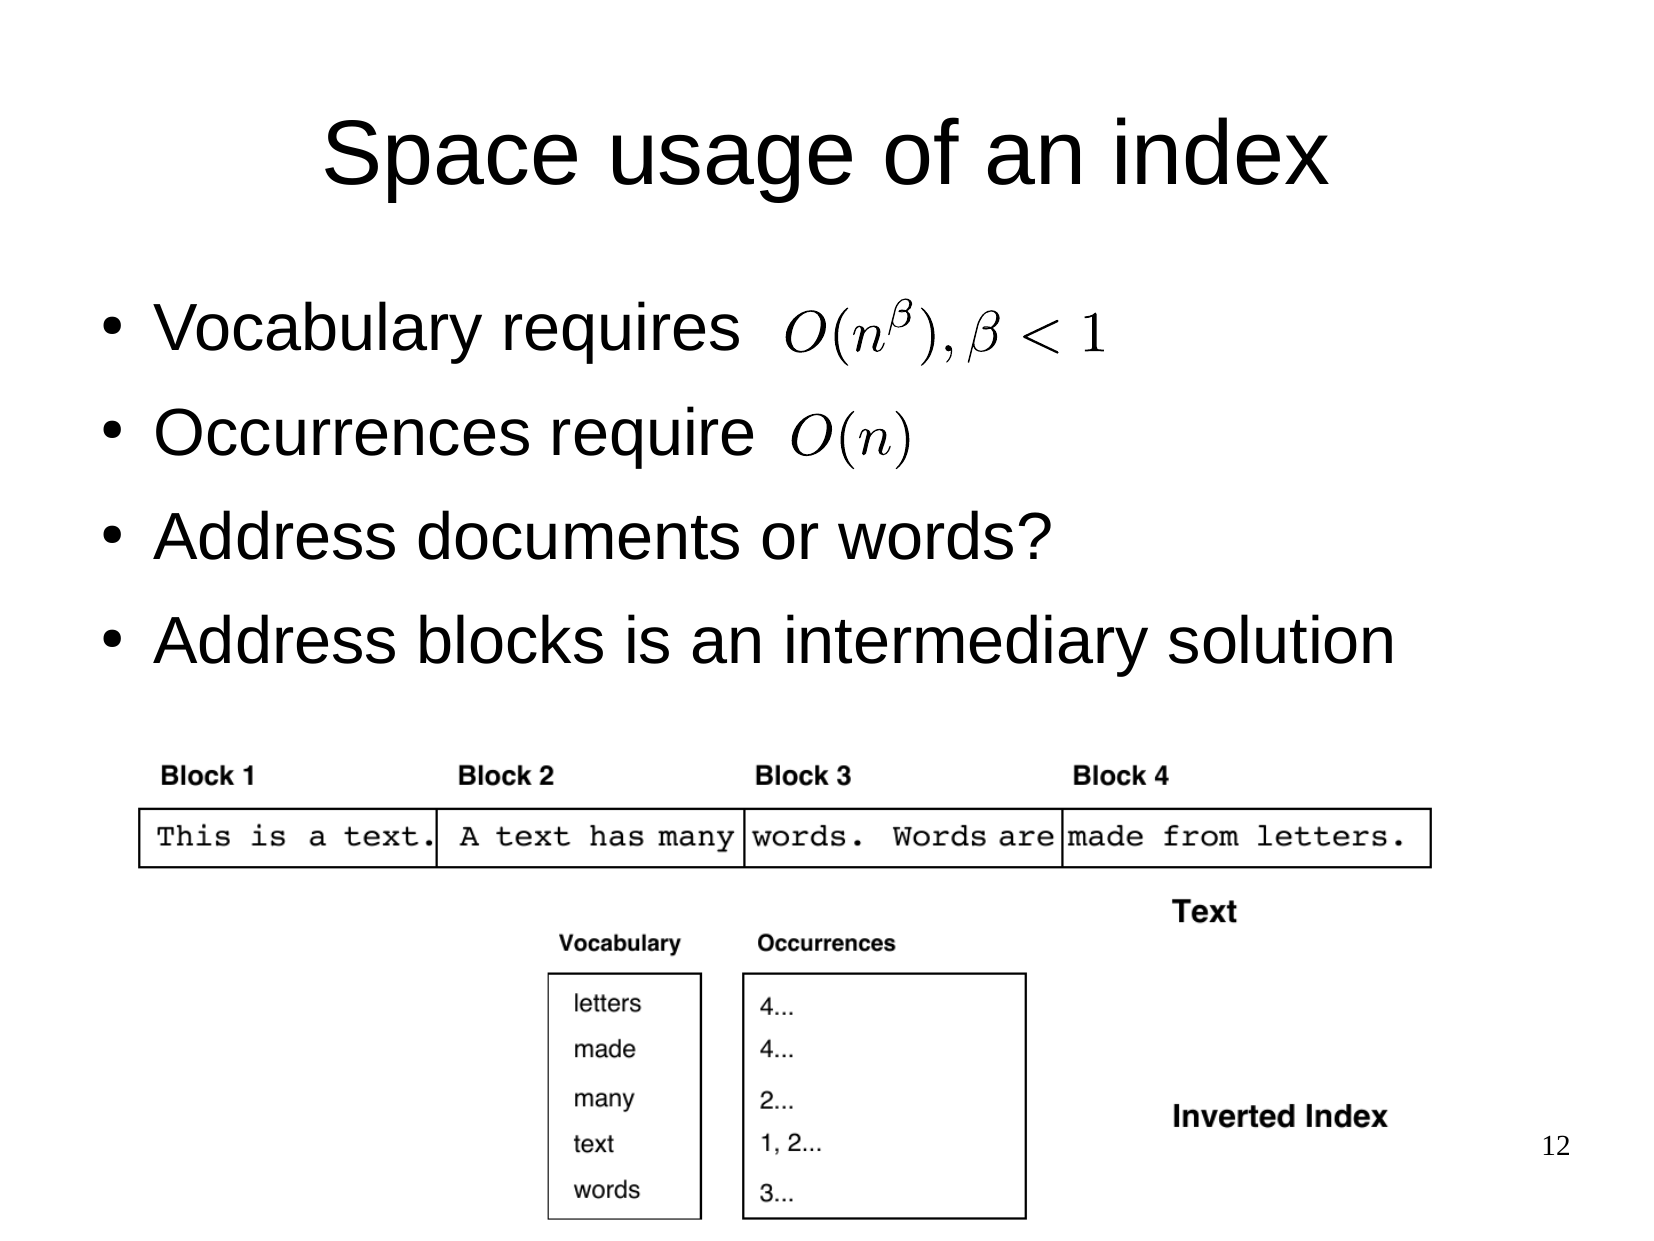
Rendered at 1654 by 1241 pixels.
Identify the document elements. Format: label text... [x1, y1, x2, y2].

list Vocabulary requires Occurrences require Address documents or words? Address blocks is an intermediary solution [82, 290, 1571, 1010]
text_box [782, 298, 1109, 366]
title Space usage of an index [82, 49, 1571, 257]
picture [105, 730, 1456, 1231]
text_box [788, 410, 916, 470]
